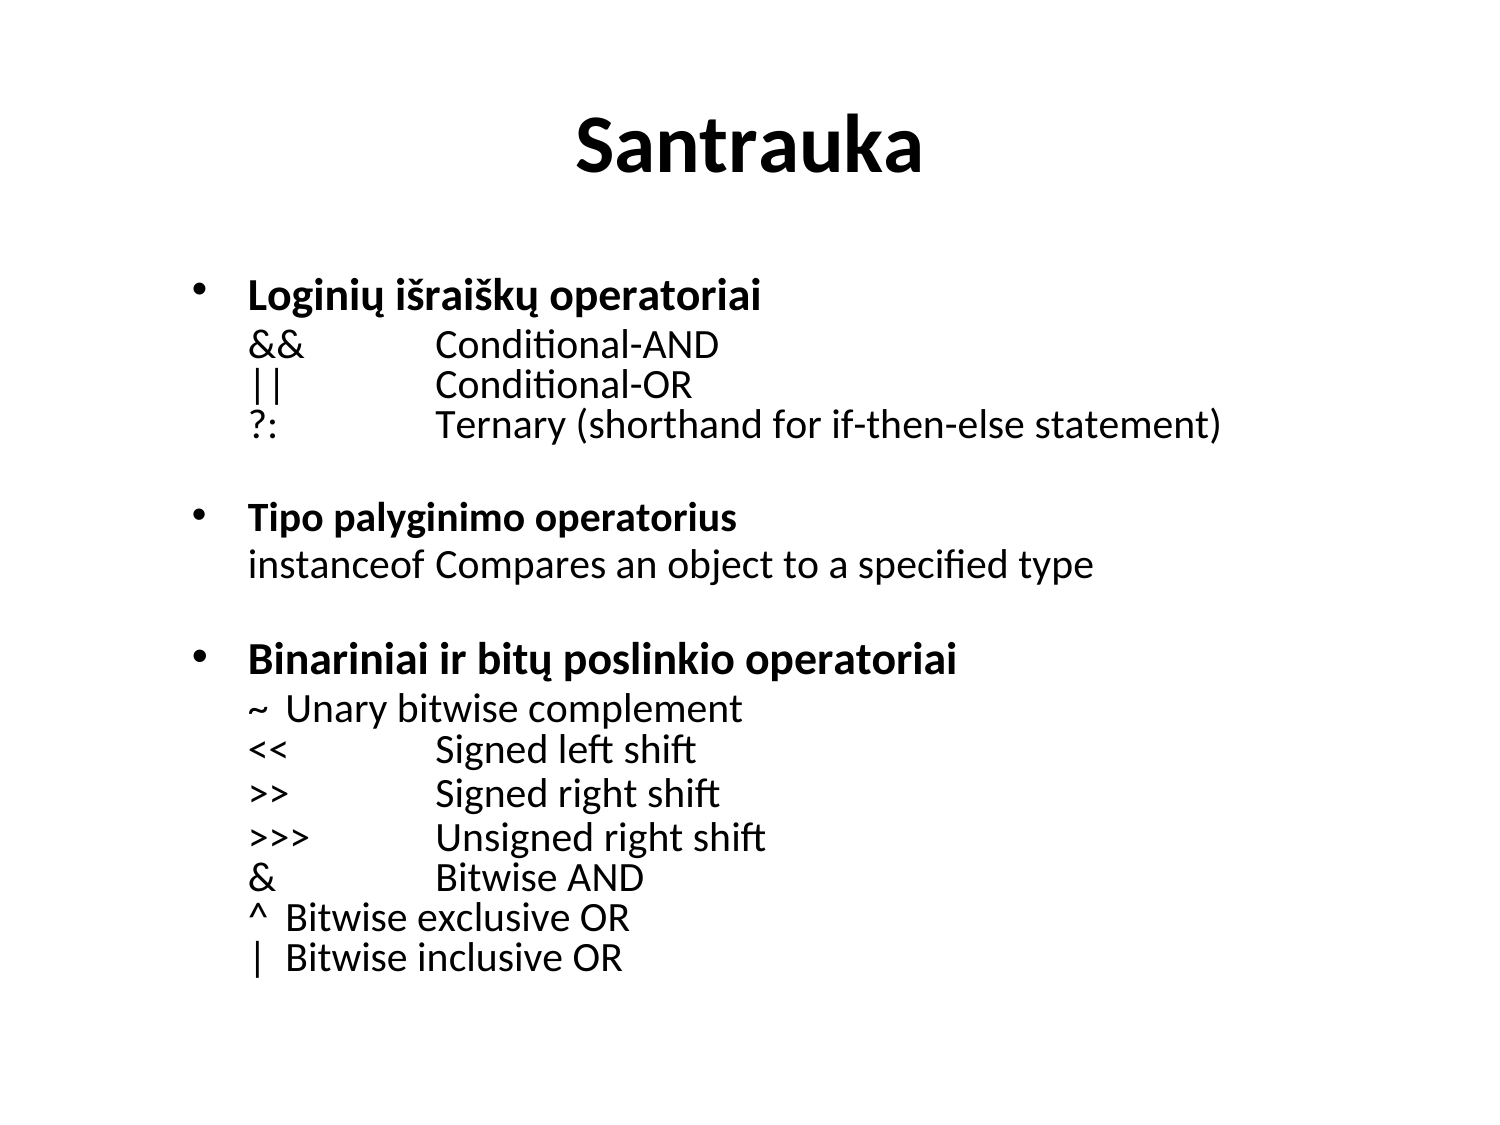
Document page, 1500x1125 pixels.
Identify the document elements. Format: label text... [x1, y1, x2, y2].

text_box Loginių išraiškų operatoriai && Conditional-AND || Conditional-OR ?: Ternary (shorthand for if-then-else statement) Tipo palyginimo operatorius instanceof Compares an object to a specified type Binariniai ir bitų poslinkio operatoriai ~ Unary bitwise complement << Signed left shift >> Signed right shift >>> Unsigned right shift & Bitwise AND ^ Bitwise exclusive OR | Bitwise inclusive OR [177, 208, 1241, 1012]
text_box Santrauka [75, 45, 1426, 233]
